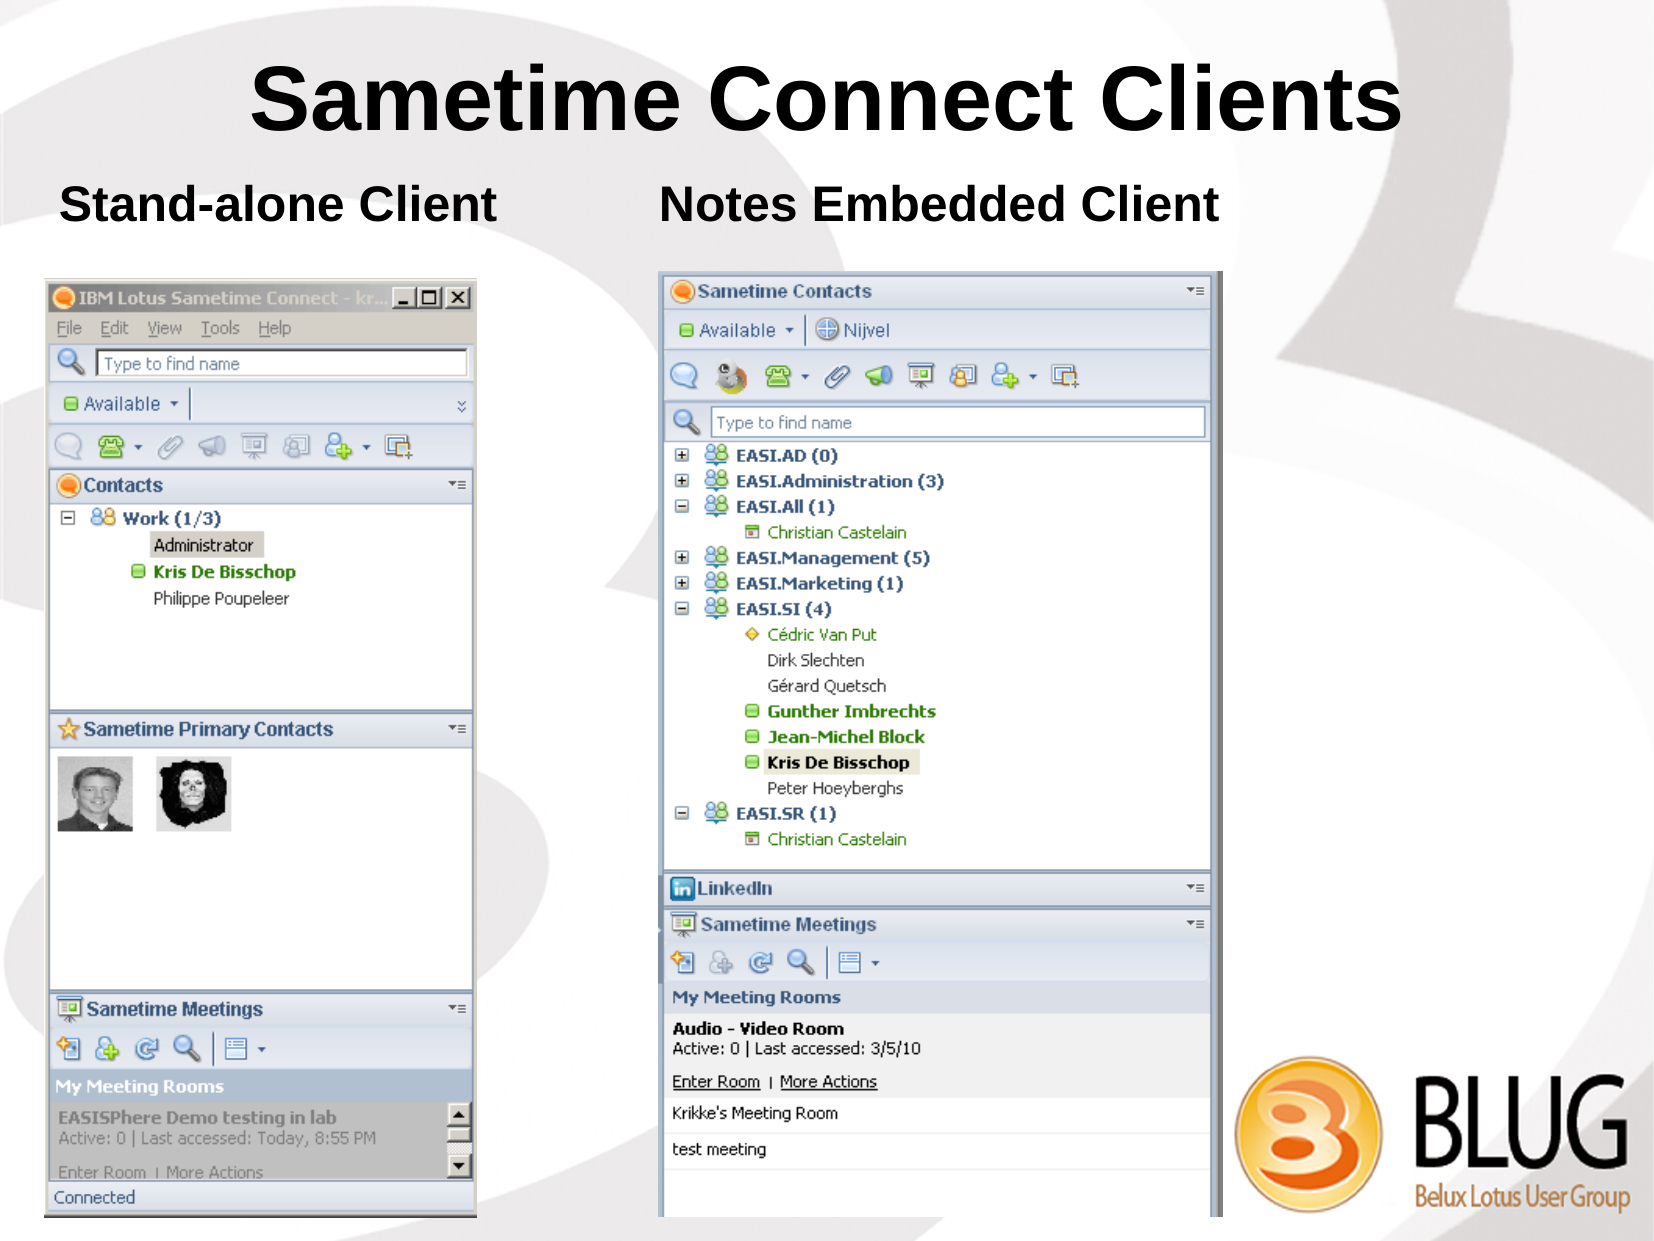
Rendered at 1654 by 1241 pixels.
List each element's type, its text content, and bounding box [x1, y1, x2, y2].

title Sametime Connect Clients [121, 0, 1534, 204]
text_box Stand-alone Client Notes Embedded Client [59, 177, 1359, 248]
picture [0, 0, 1654, 1241]
